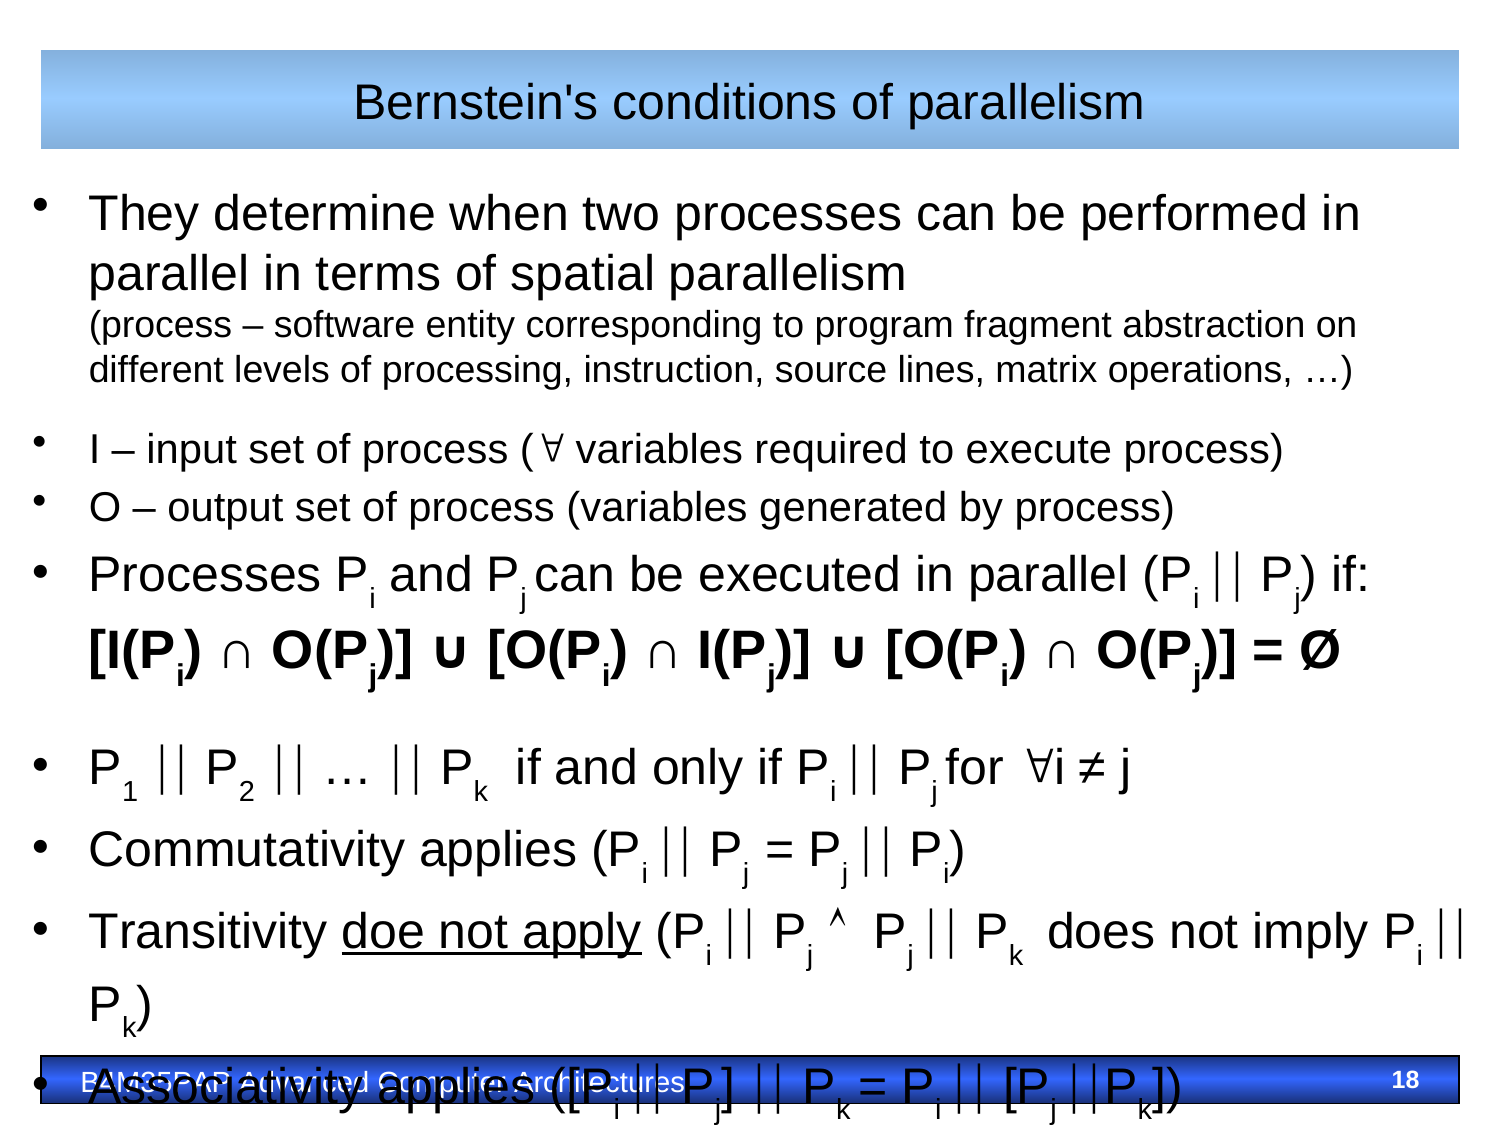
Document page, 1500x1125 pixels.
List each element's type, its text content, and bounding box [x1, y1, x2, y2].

title Bernstein's conditions of parallelism [41, 50, 1459, 149]
list They determine when two processes can be performed in parallel in terms of spatial parallelism (process – software entity corresponding to program fragment abstraction on different levels of processing, instruction, source lines, matrix operations, …) I – input set of process ( variables required to execute process) O – output set of process (variables generated by process) Processes Pi and Pj can be executed in parallel (Pi  Pj) if: [I(Pi) ∩ O(Pj)] ∪ [O(Pi) ∩ I(Pj)] ∪ [O(Pi) ∩ O(Pj)] = Ø P1  P2  …  Pk if and only if Pi  Pj for i ≠ j Commutativity applies (Pi  Pj = Pj  Pi) Transitivity doe not apply (Pi  Pj  Pj  Pk does not imply Pi  Pk) Associativity applies ([Pi  Pj]  Pk = Pi  [Pj Pk]) [17, 172, 1500, 1000]
